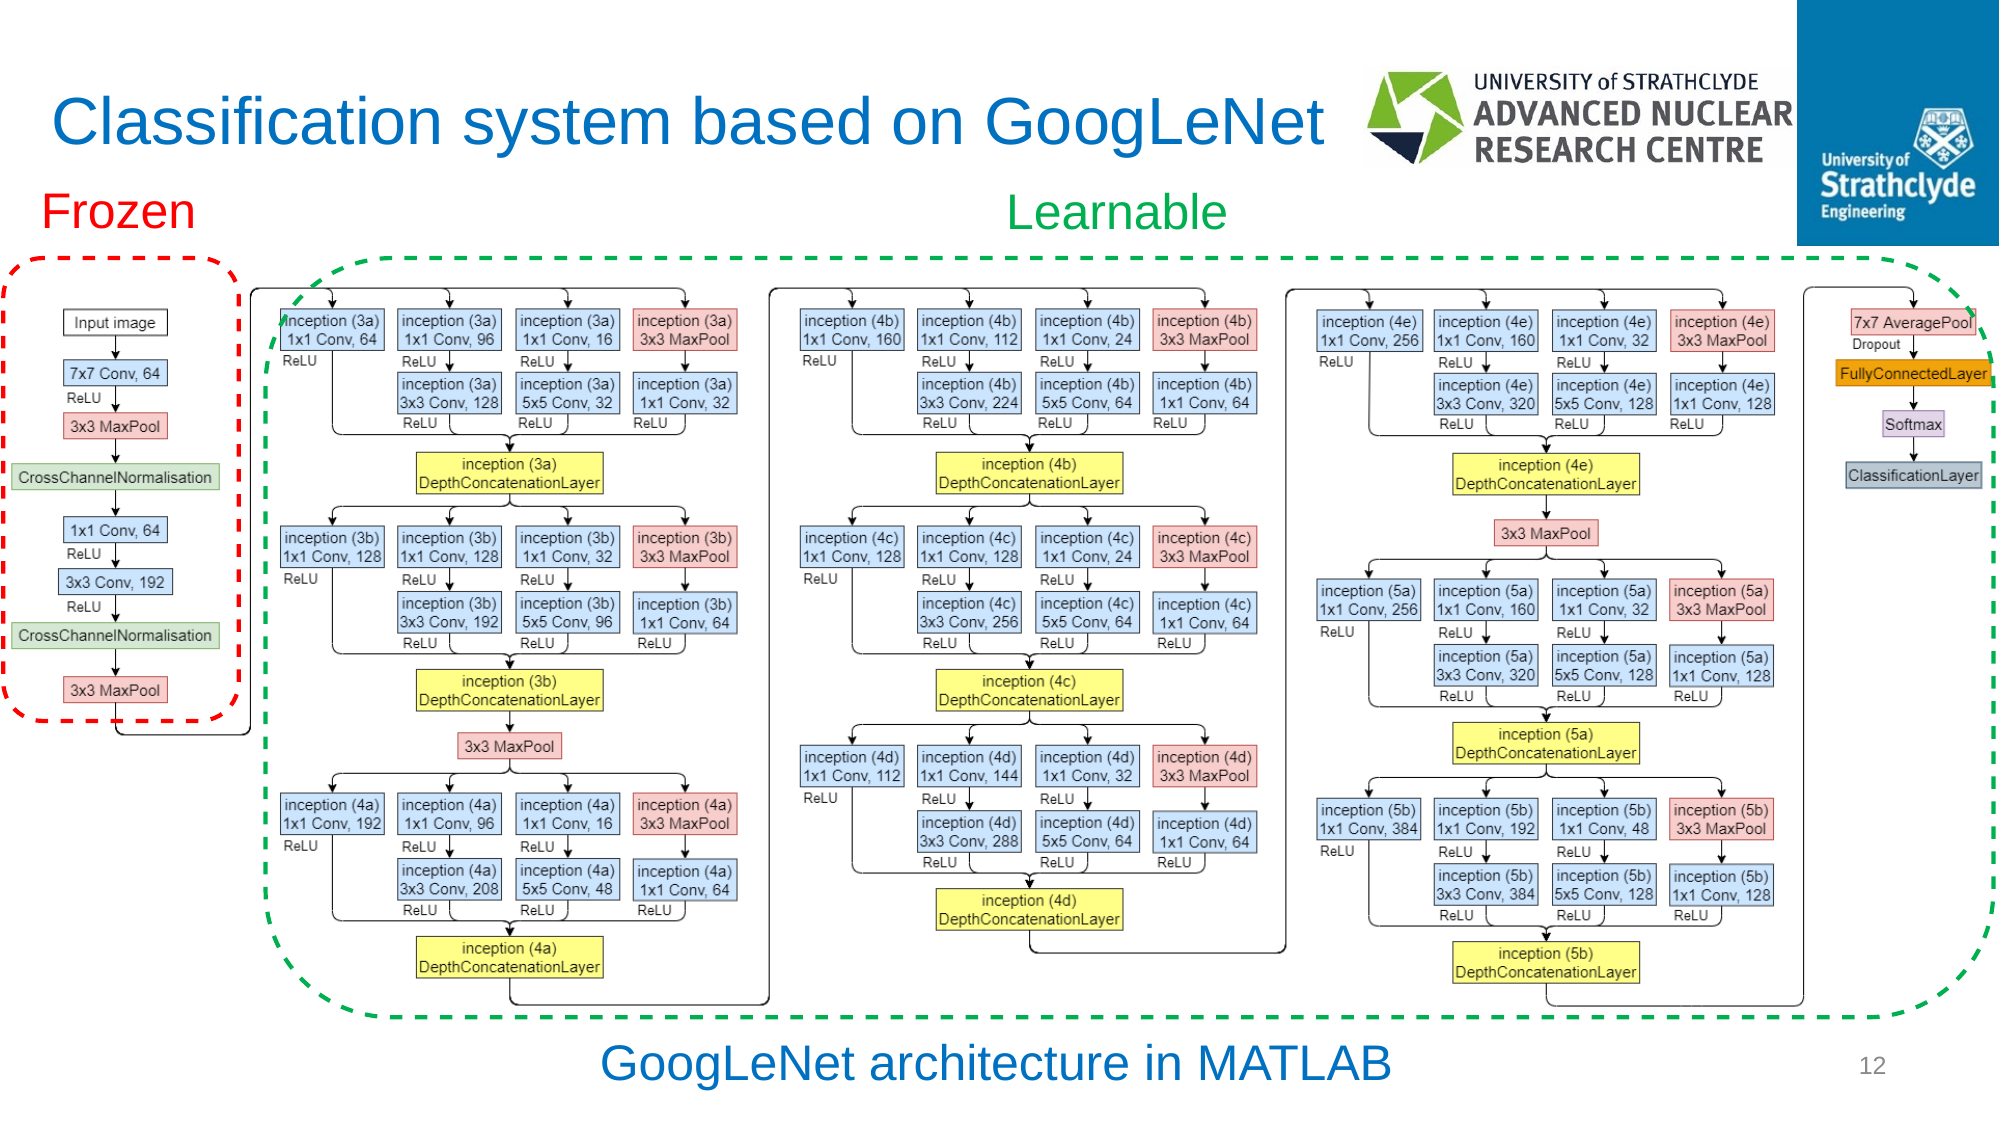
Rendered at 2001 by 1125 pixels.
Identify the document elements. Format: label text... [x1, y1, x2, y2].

picture [1861, 152, 1976, 204]
picture [1821, 204, 1906, 221]
text_box Frozen [25, 171, 217, 254]
text_box Learnable [991, 172, 1273, 255]
text_box GoogLeNet architecture in MATLAB [584, 1022, 1418, 1106]
picture [3, 271, 1994, 1018]
picture [1911, 106, 1974, 170]
title Classification system based on GoogLeNet [36, 51, 1877, 195]
text_box 12 [1843, 1035, 1927, 1095]
